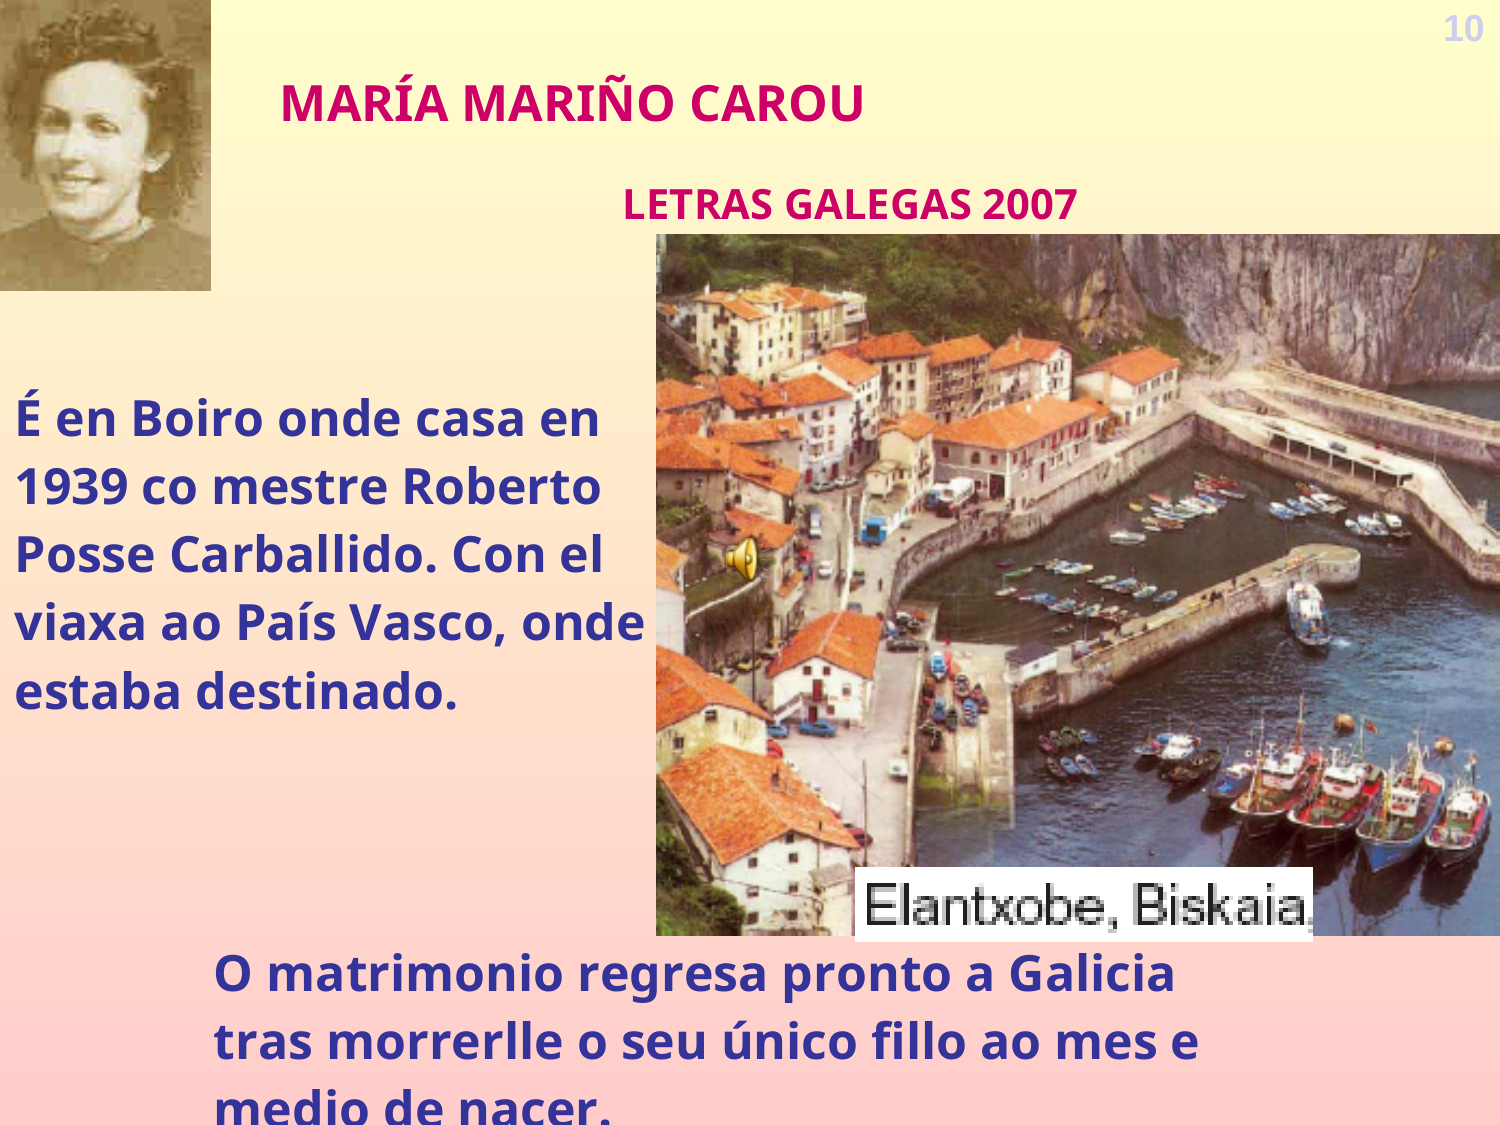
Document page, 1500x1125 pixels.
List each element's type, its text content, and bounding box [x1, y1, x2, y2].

text_box LETRAS GALEGAS 2007 [608, 166, 1247, 240]
text_box É en Boiro onde casa en 1939 co mestre Roberto Posse Carballido. Con el viaxa ao País Vasco, onde estaba destinado. [0, 374, 656, 732]
text_box O matrimonio regresa pronto a Galicia tras morrerlle o seu único fillo ao mes e medio de nacer. [199, 930, 1274, 1125]
text_box MARÍA MARIÑO CAROU [265, 60, 975, 145]
text_box 10 [1428, 0, 1500, 58]
picture [656, 234, 1500, 942]
picture [0, 0, 211, 291]
